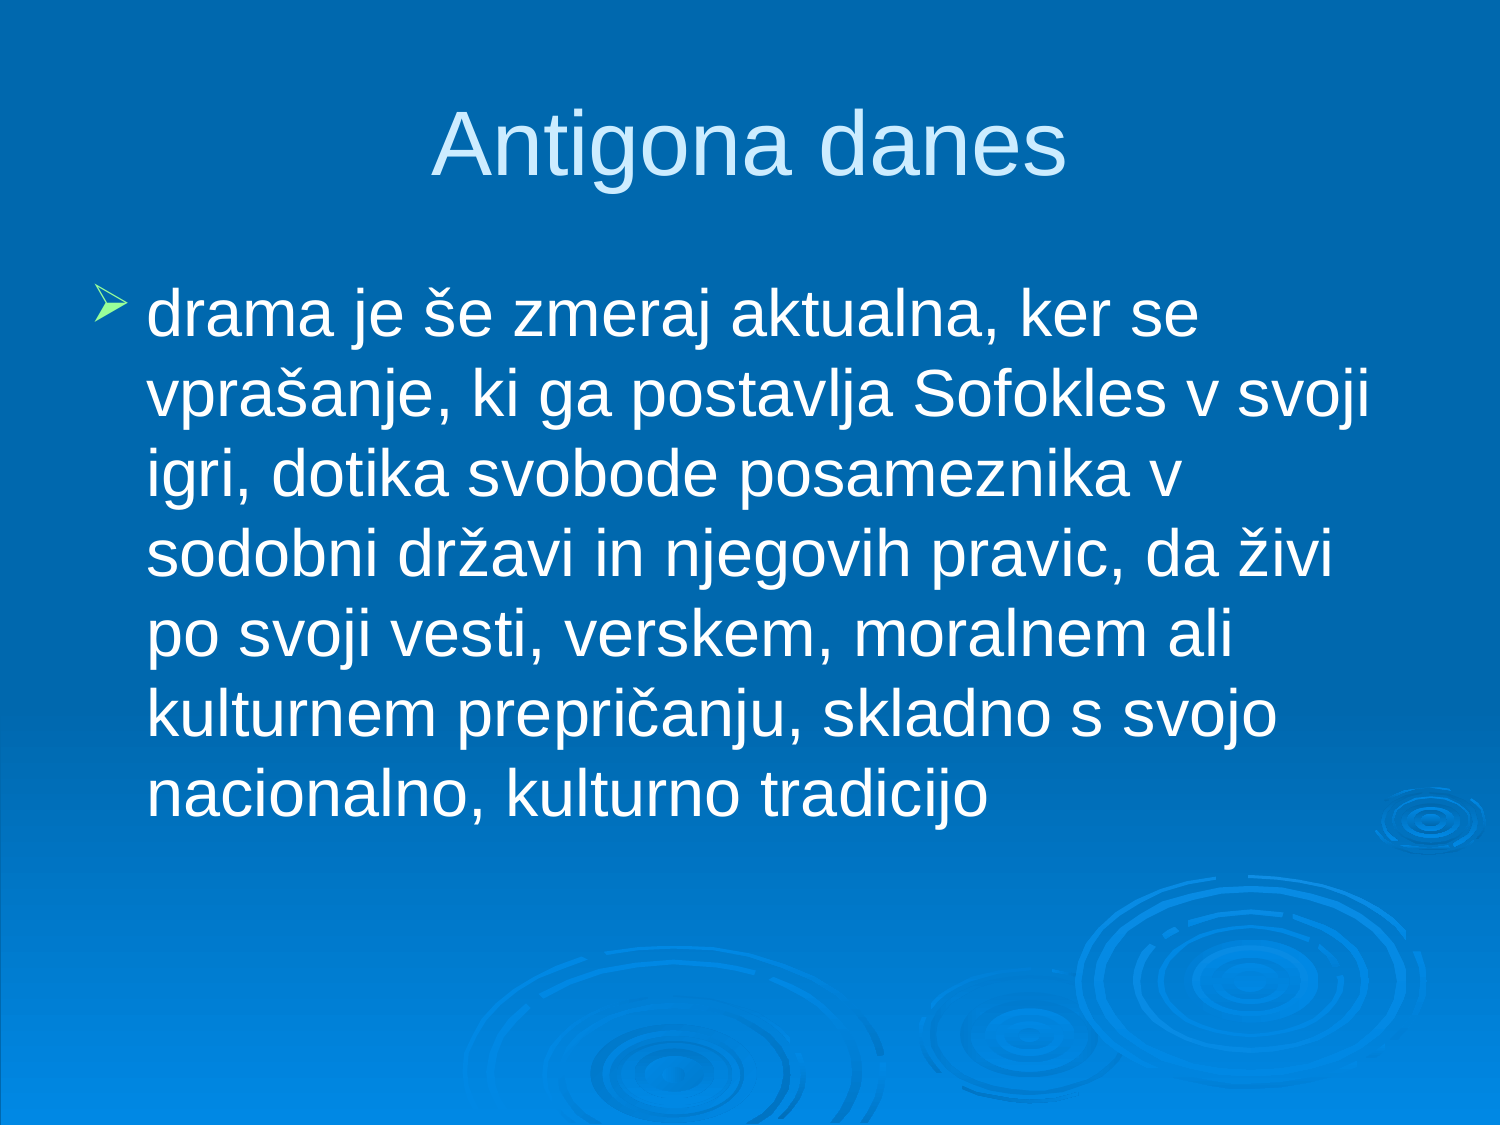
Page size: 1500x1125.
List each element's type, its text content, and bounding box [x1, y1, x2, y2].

title Antigona danes [75, 45, 1425, 233]
list drama je še zmeraj aktualna, ker se vprašanje, ki ga postavlja Sofokles v svoji igri, dotika svobode posameznika v sodobni državi in njegovih pravic, da živi po svoji vesti, verskem, moralnem ali kulturnem prepričanju, skladno s svojo nacionalno, kulturno tradicijo [75, 262, 1425, 1005]
